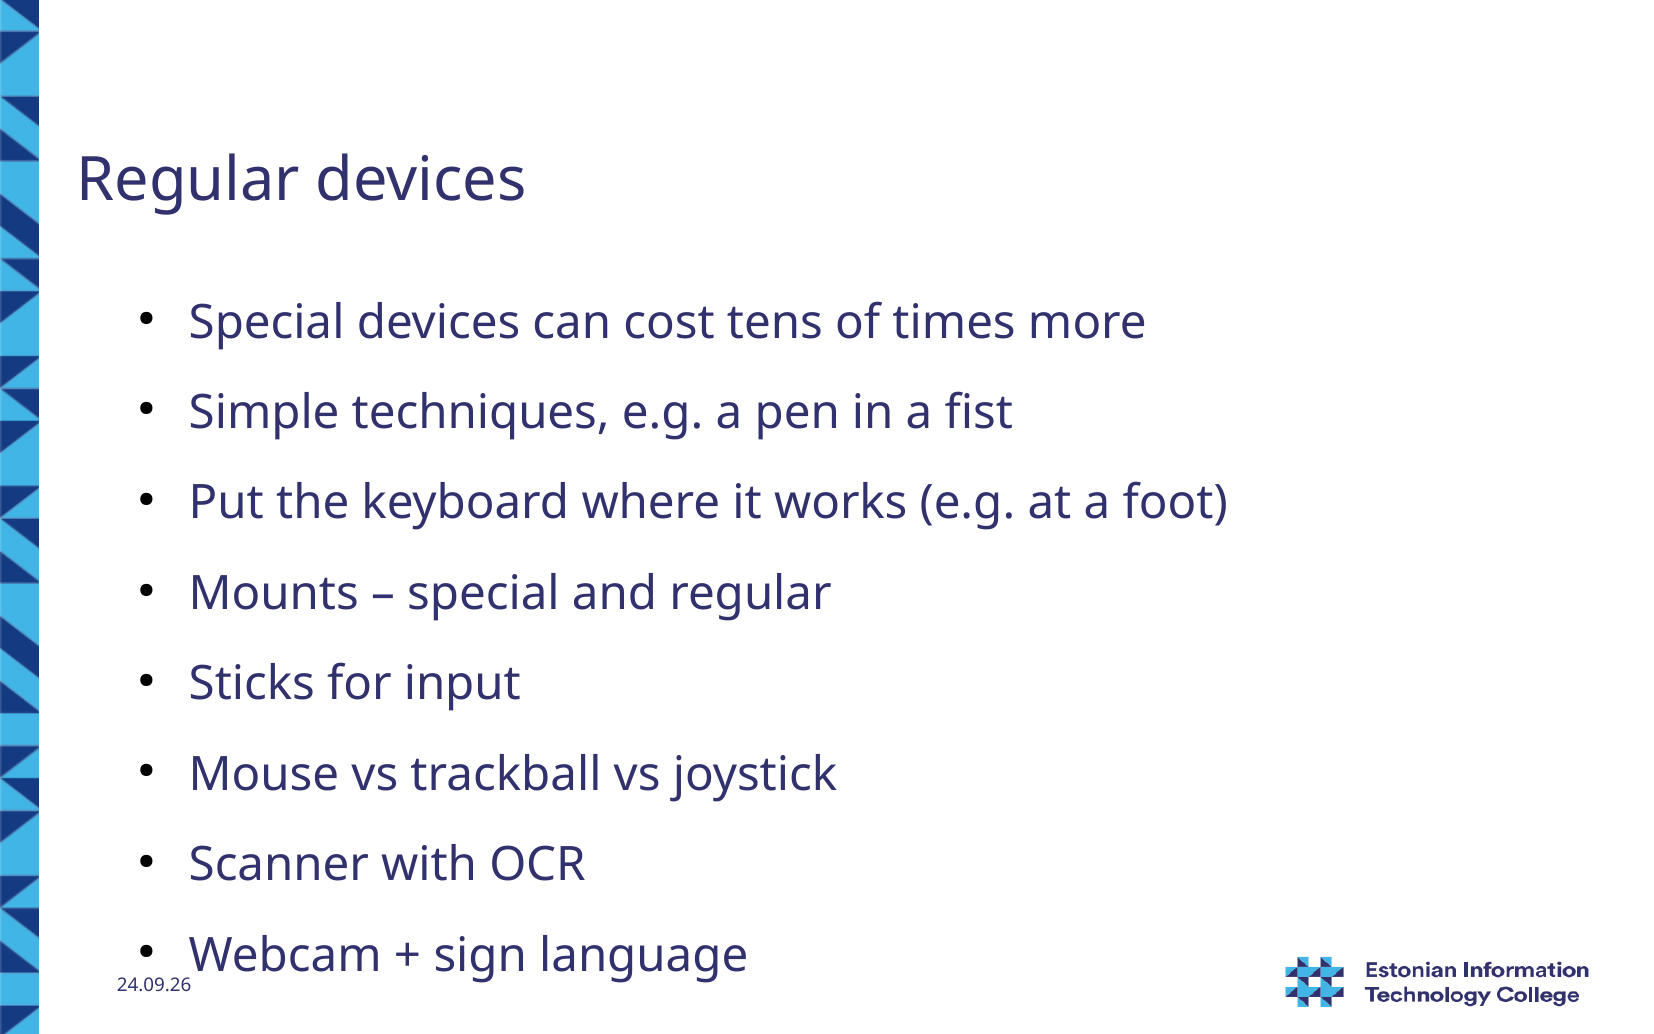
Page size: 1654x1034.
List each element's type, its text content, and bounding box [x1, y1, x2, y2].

title Regular devices [76, 90, 1213, 264]
list Special devices can cost tens of times more Simple techniques, e.g. a pen in a fist Put the keyboard where it works (e.g. at a foot) Mounts – special and regular Sticks for input Mouse vs trackball vs joystick Scanner with OCR Webcam + sign language [121, 287, 1533, 986]
